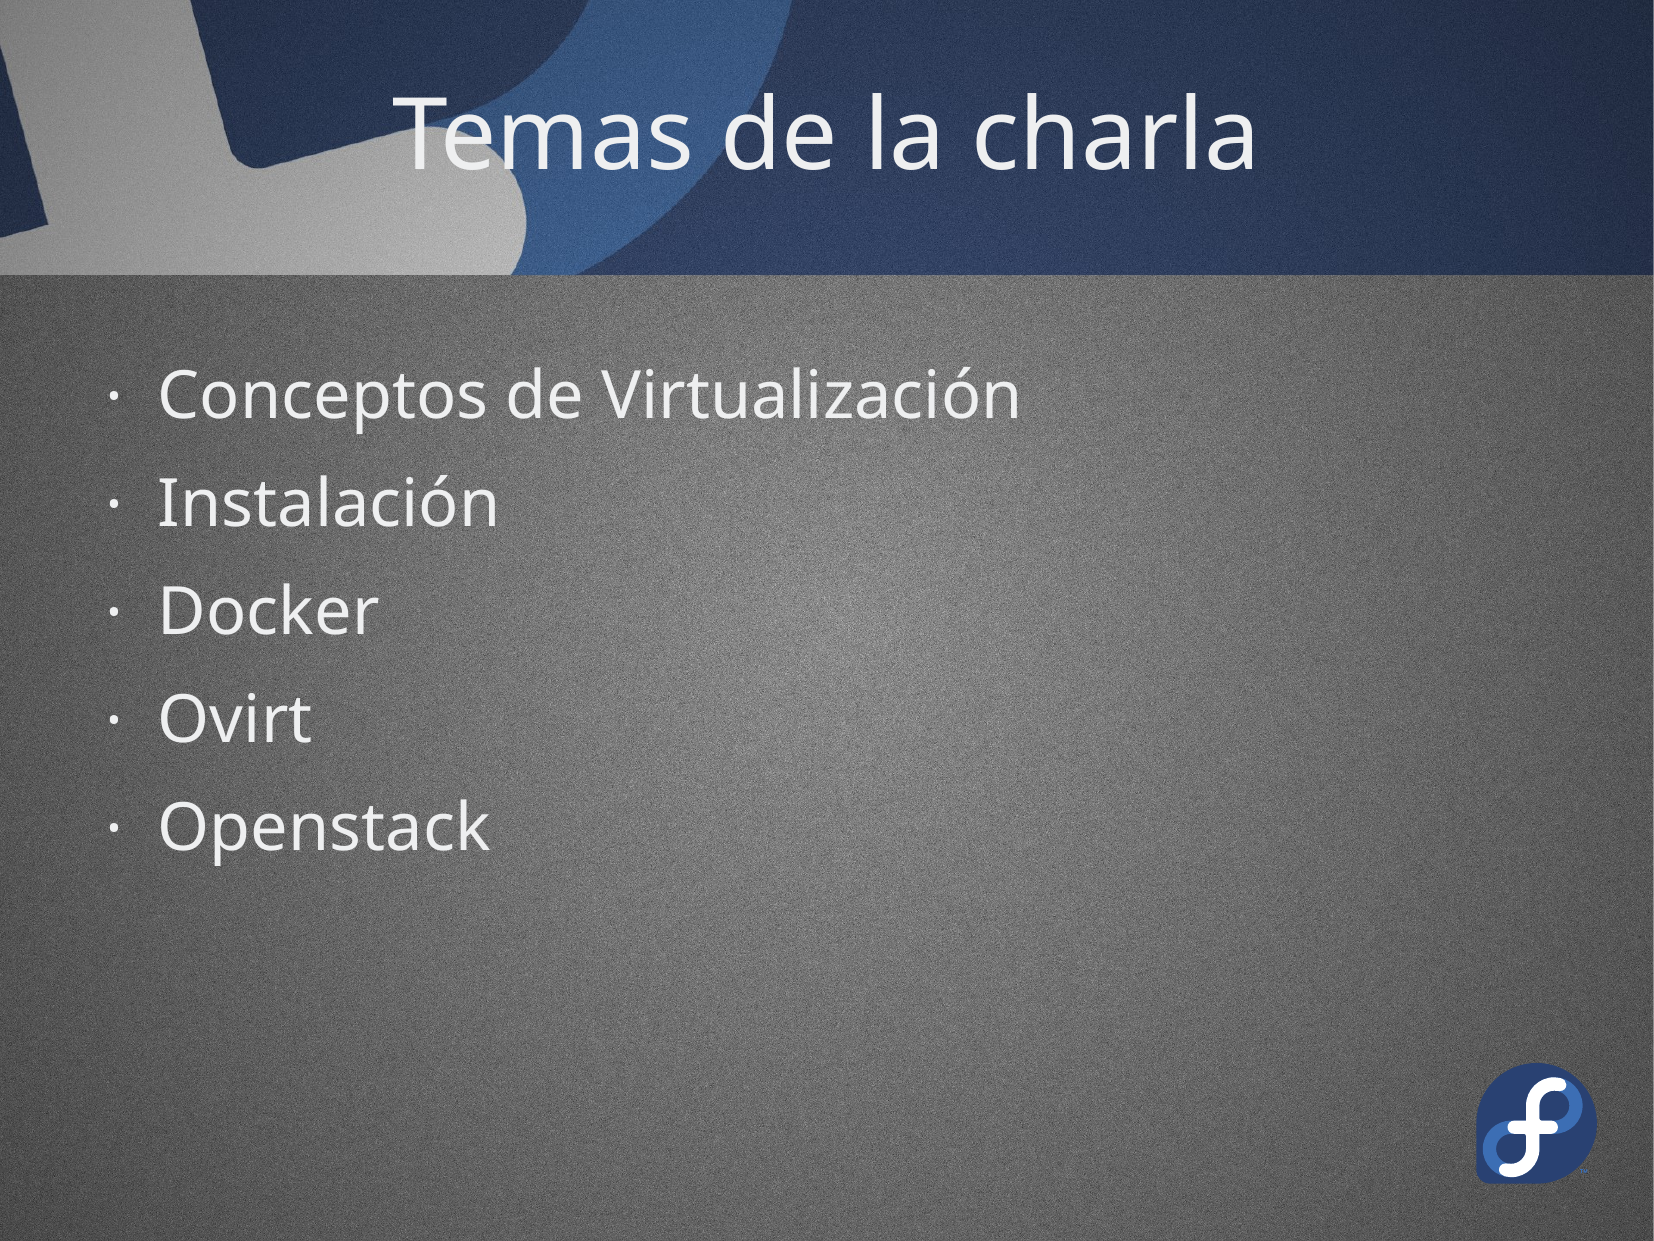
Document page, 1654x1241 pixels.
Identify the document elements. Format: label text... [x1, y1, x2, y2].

text_box Conceptos de Virtualización Instalación Docker Ovirt Openstack [88, 354, 1565, 1064]
text_box Temas de la charla [88, 29, 1565, 237]
picture [0, 0, 1654, 1241]
